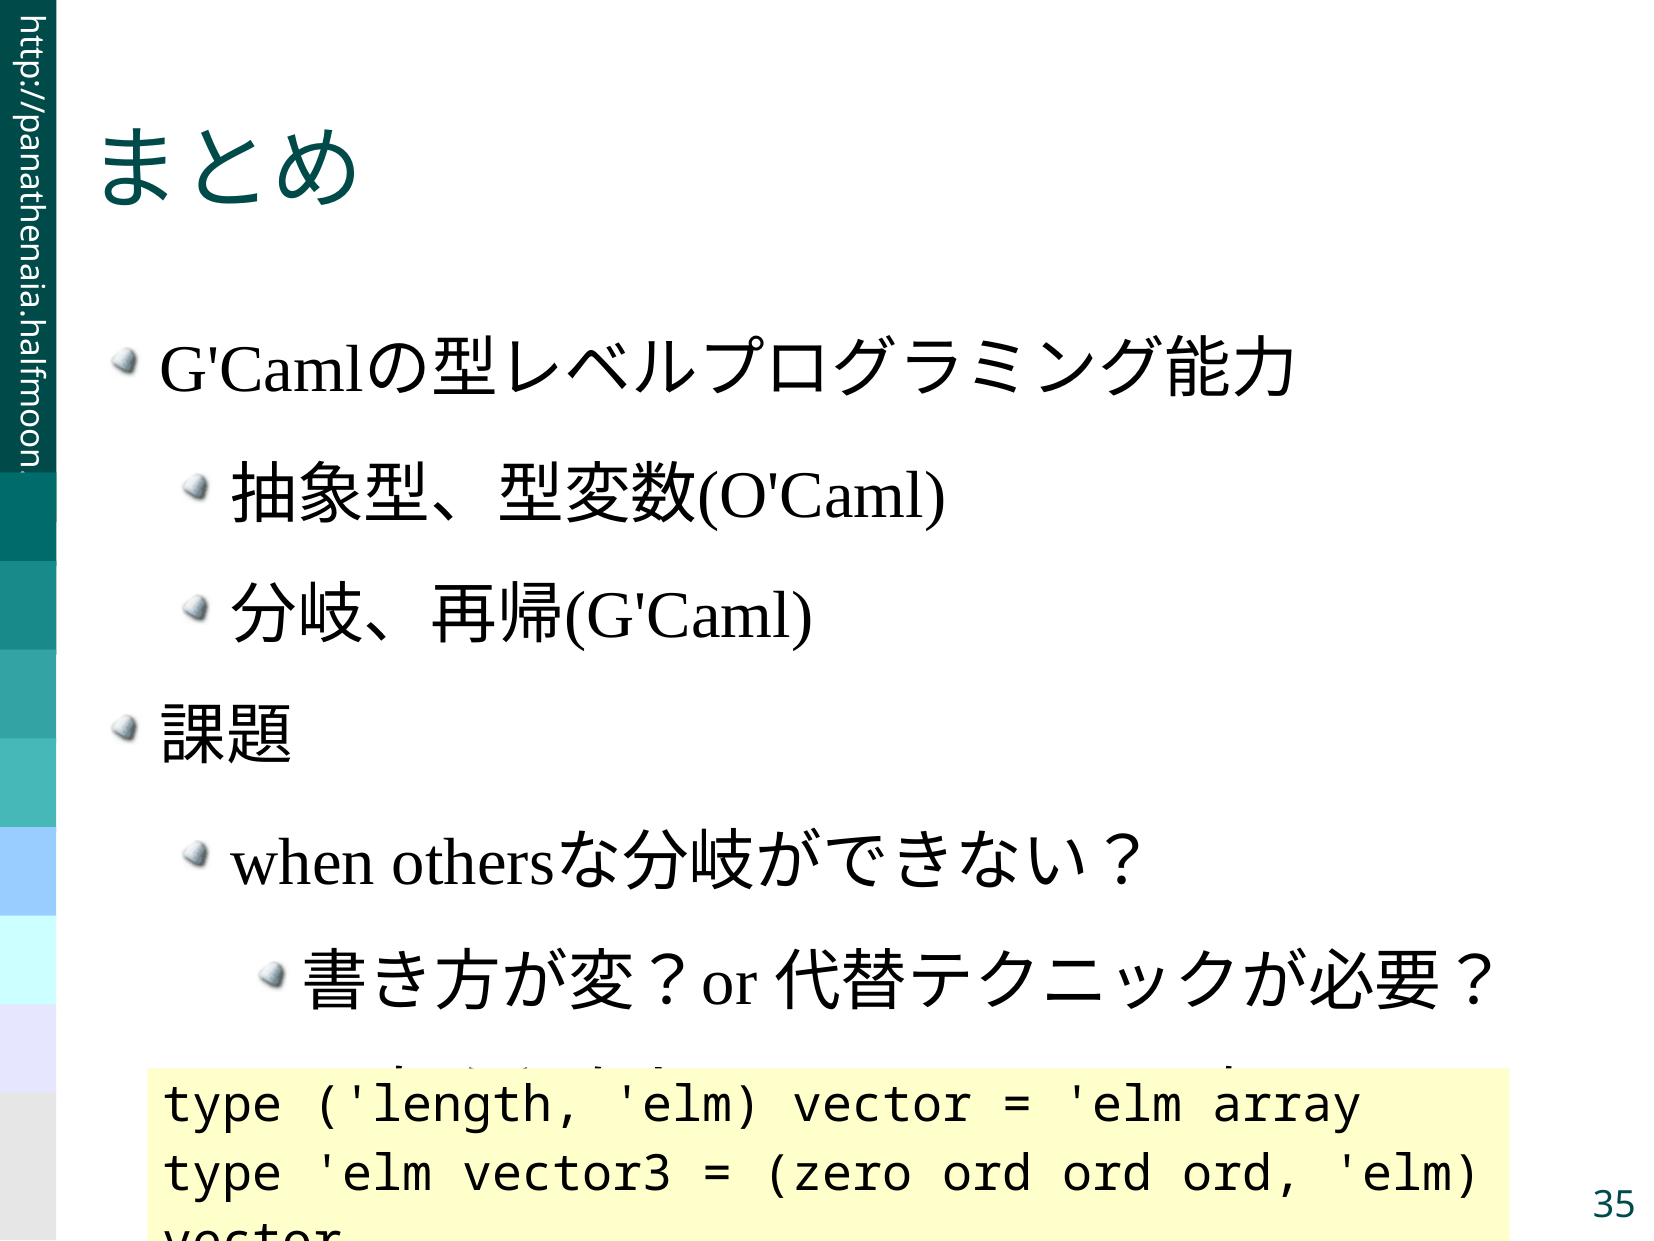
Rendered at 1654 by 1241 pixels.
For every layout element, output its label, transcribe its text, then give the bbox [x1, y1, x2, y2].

title まとめ [88, 57, 1577, 265]
text_box type ('length, 'elm) vector = 'elm array type 'elm vector3 = (zero ord ord ord, 'elm) vector [147, 1068, 1510, 1170]
list G'Camlの型レベルプログラミング能力 抽象型、型変数(O'Caml) 分岐、再帰(G'Caml) 課題 when othersな分岐ができない？ 書き方が変？or 代替テクニックが必要？ なんとかしてLoki::TL::Eraseを…… あと、もう少し実用的な用途を…… [88, 313, 1577, 1151]
